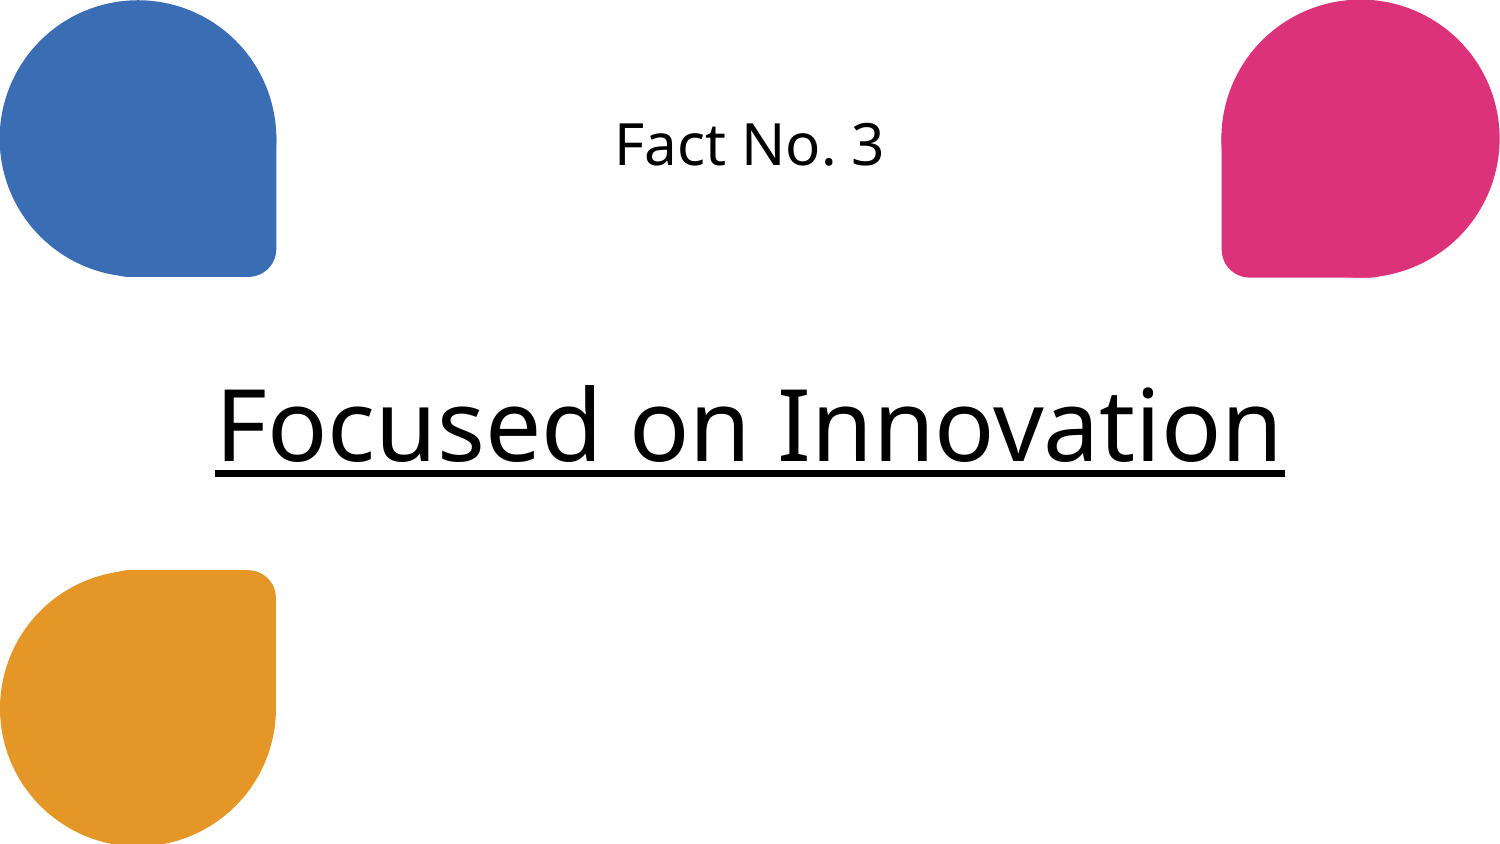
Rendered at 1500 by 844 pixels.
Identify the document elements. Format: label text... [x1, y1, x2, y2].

text_box [0, 570, 276, 844]
text_box [1221, 0, 1500, 278]
title Fact No. 3 [269, 91, 1229, 186]
text_box [0, 0, 277, 277]
text_box Focused on Innovation [0, 331, 1500, 513]
